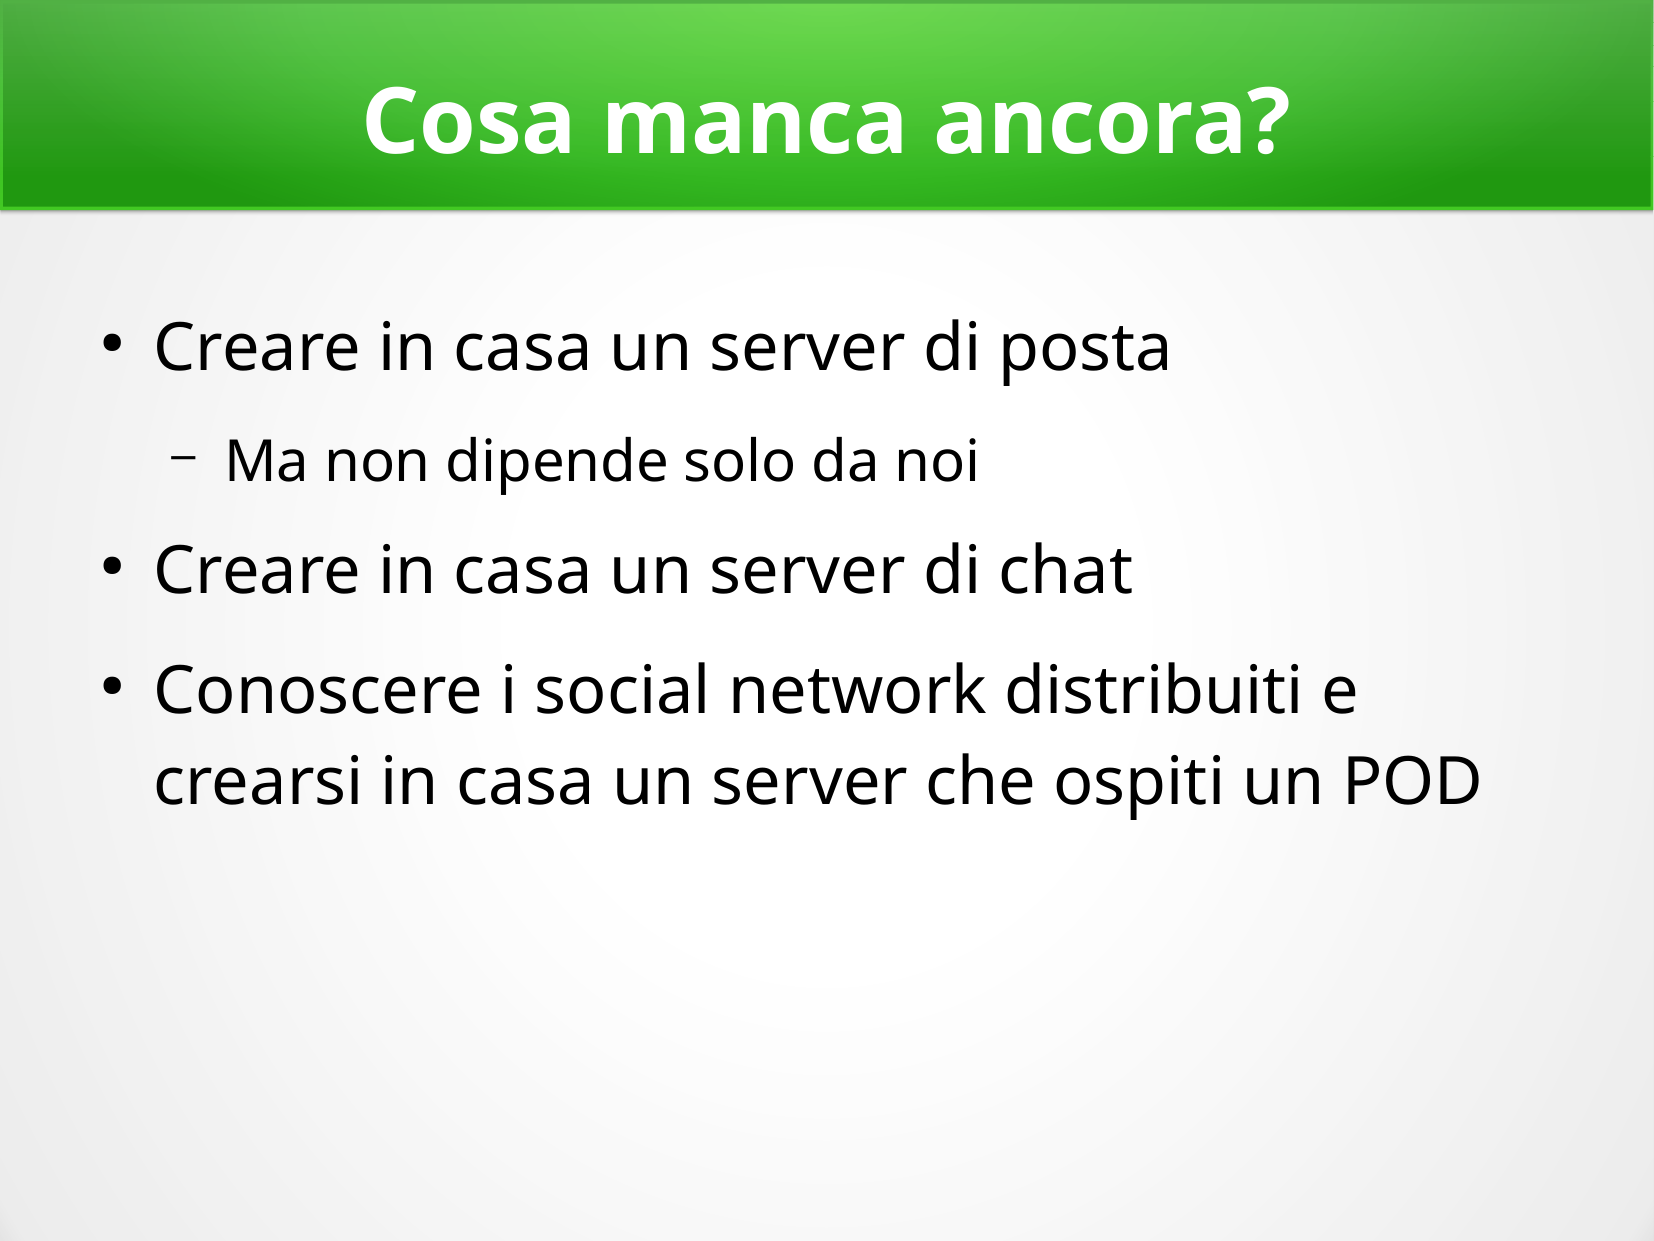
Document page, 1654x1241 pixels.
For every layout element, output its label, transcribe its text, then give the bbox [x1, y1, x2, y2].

list Creare in casa un server di posta Ma non dipende solo da noi Creare in casa un server di chat Conoscere i social network distribuiti e crearsi in casa un server che ospiti un POD [82, 299, 1571, 1019]
title Cosa manca ancora? [82, 47, 1571, 189]
